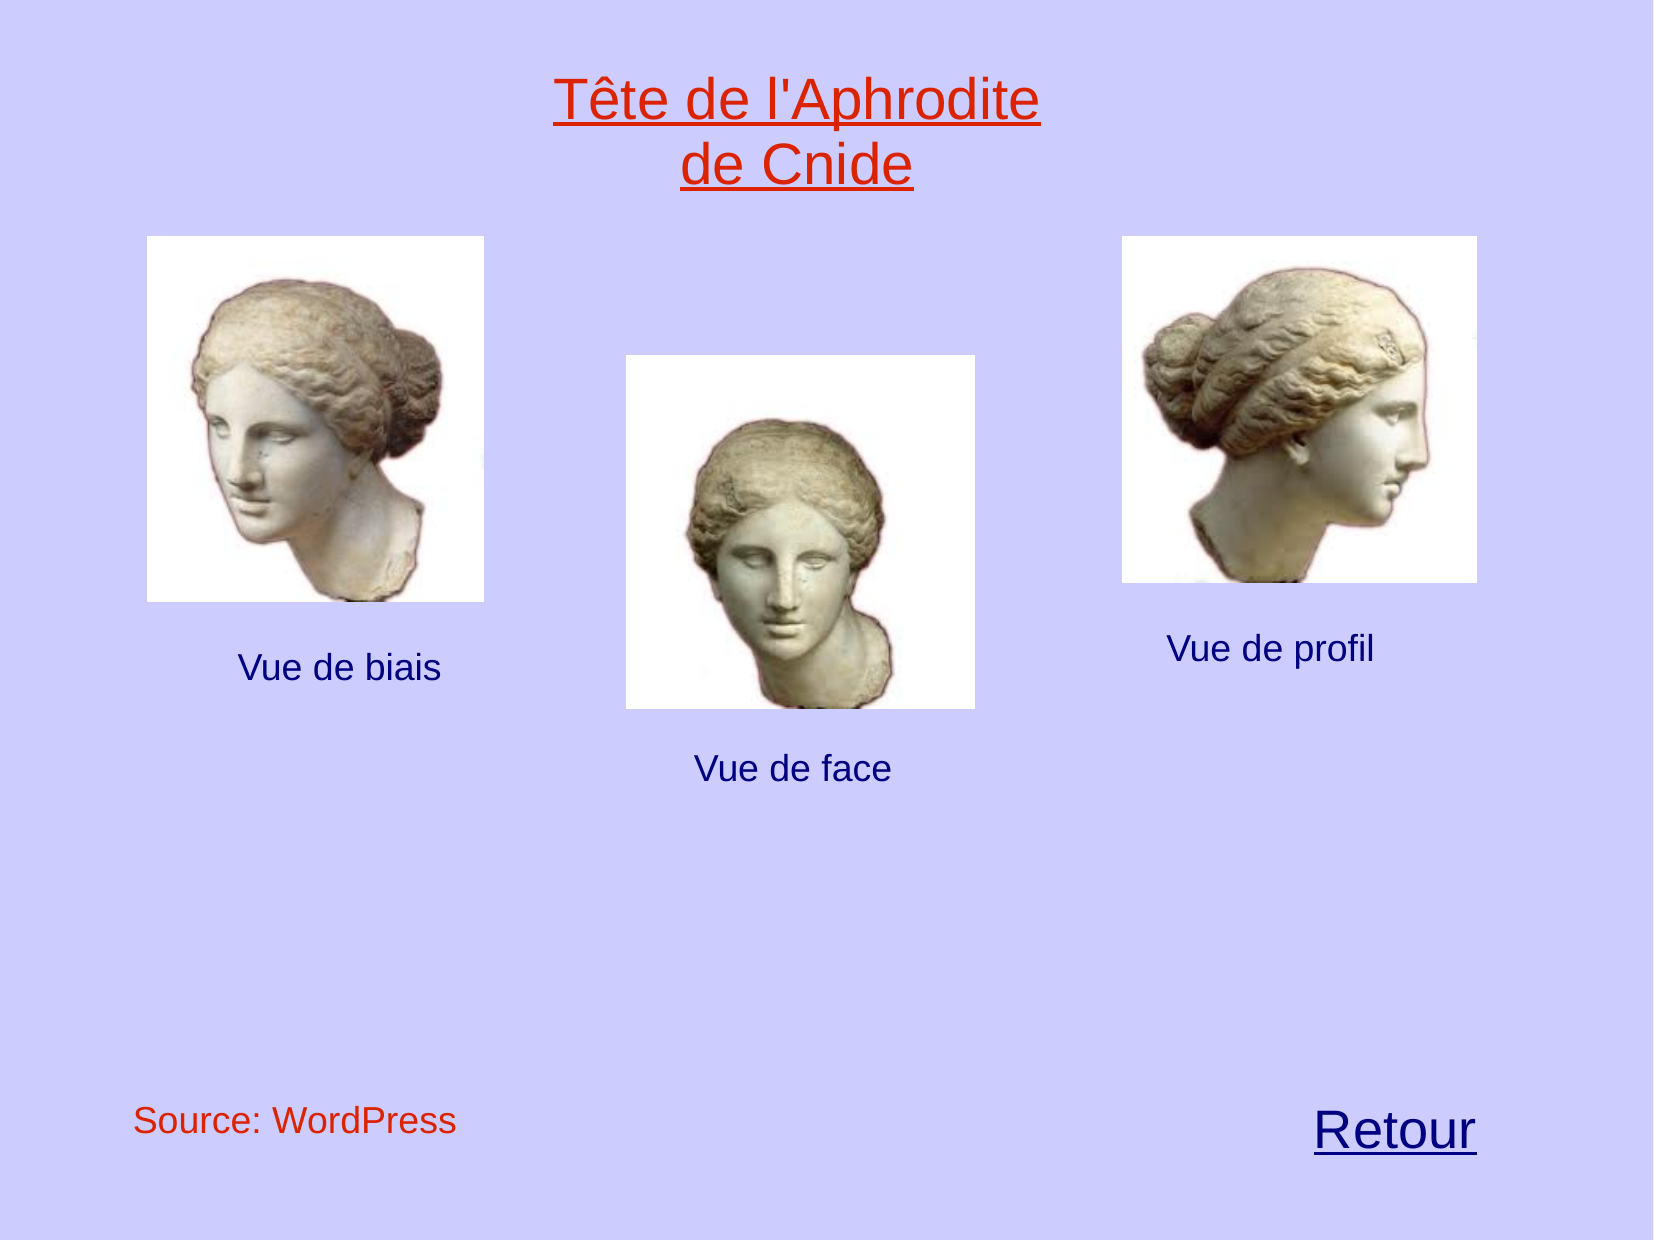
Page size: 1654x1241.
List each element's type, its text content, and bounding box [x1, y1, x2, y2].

text_box Vue de biais [147, 639, 532, 697]
picture [626, 355, 975, 709]
text_box Vue de face [679, 740, 945, 798]
text_box Tête de l'Aphrodite de Cnide [531, 59, 1063, 204]
text_box Vue de profil [1151, 620, 1418, 677]
text_box Retour [1299, 1092, 1506, 1168]
picture [147, 236, 484, 602]
picture [1122, 236, 1477, 584]
text_box Source: WordPress [118, 1092, 472, 1150]
